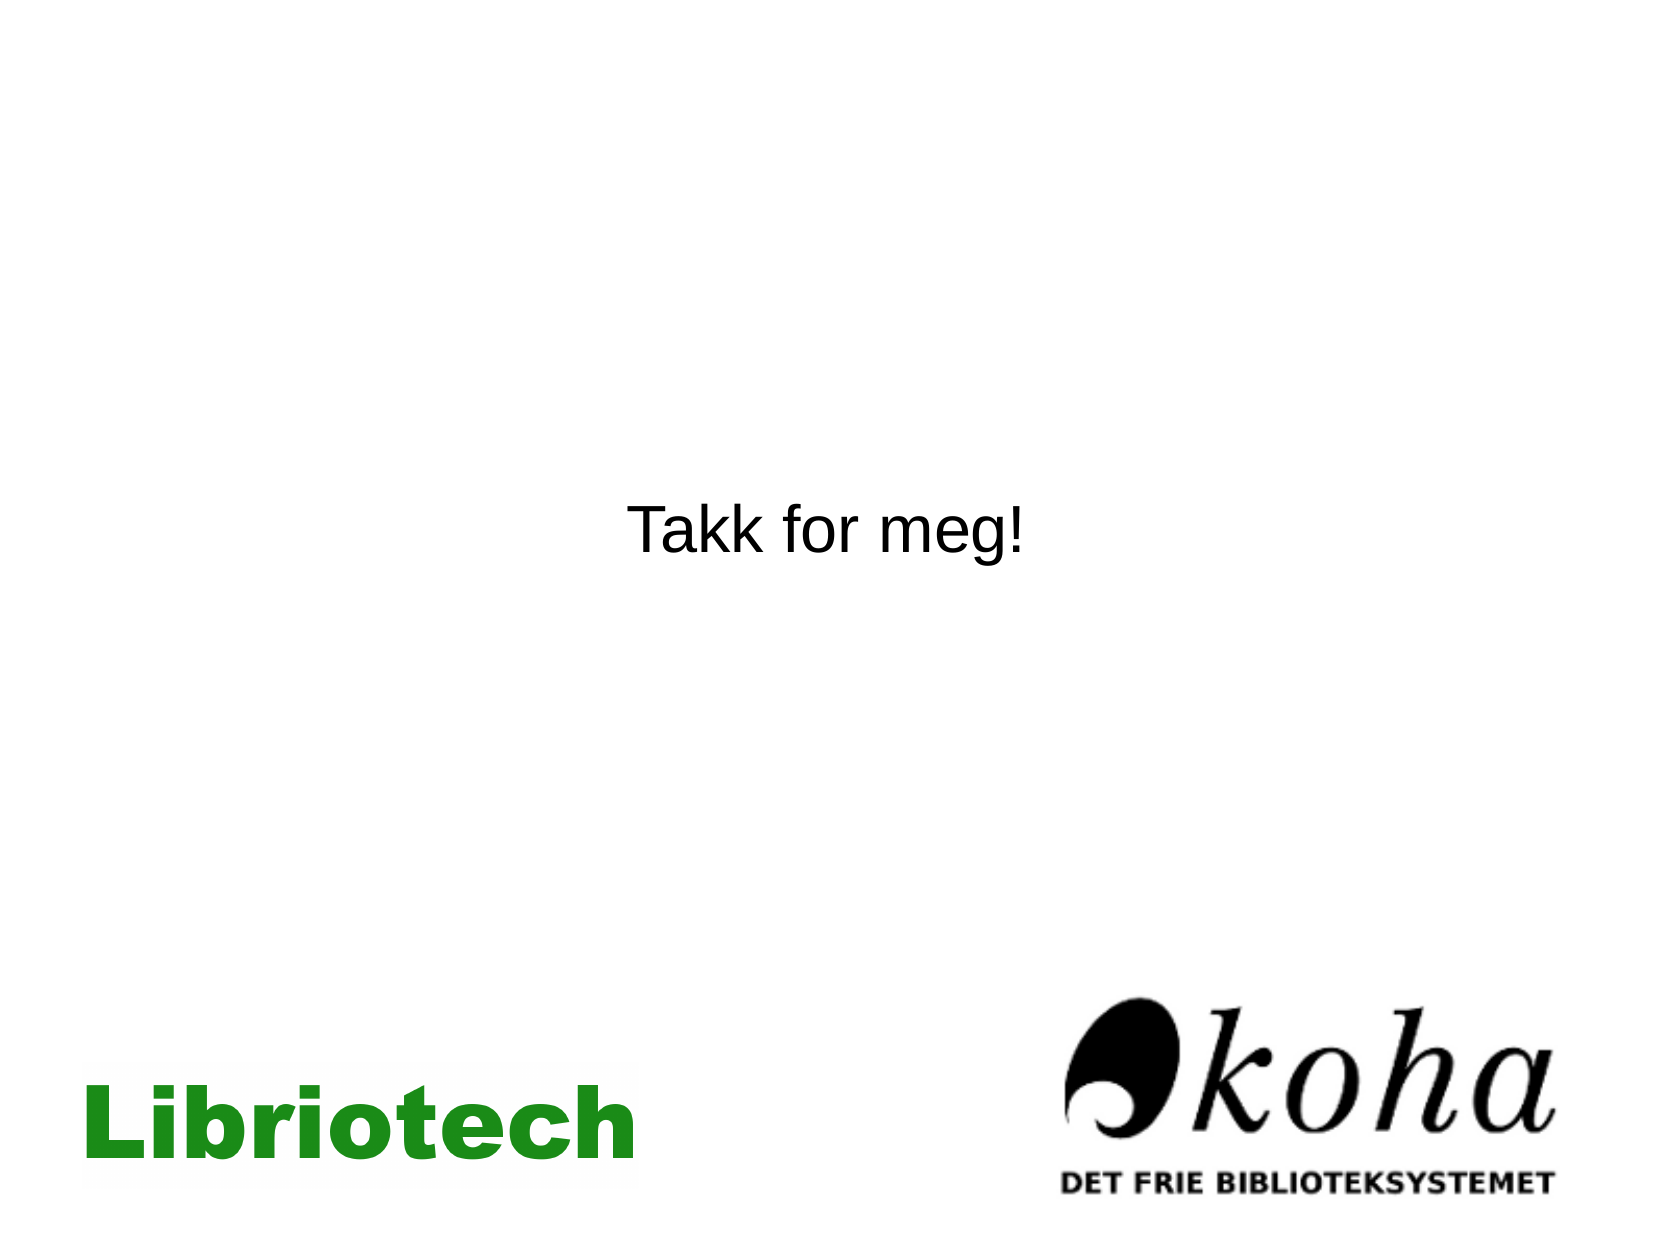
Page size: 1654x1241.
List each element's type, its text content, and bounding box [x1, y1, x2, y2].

picture [82, 1062, 639, 1189]
picture [1051, 1010, 1568, 1205]
subtitle Takk for meg! [82, 49, 1571, 1010]
